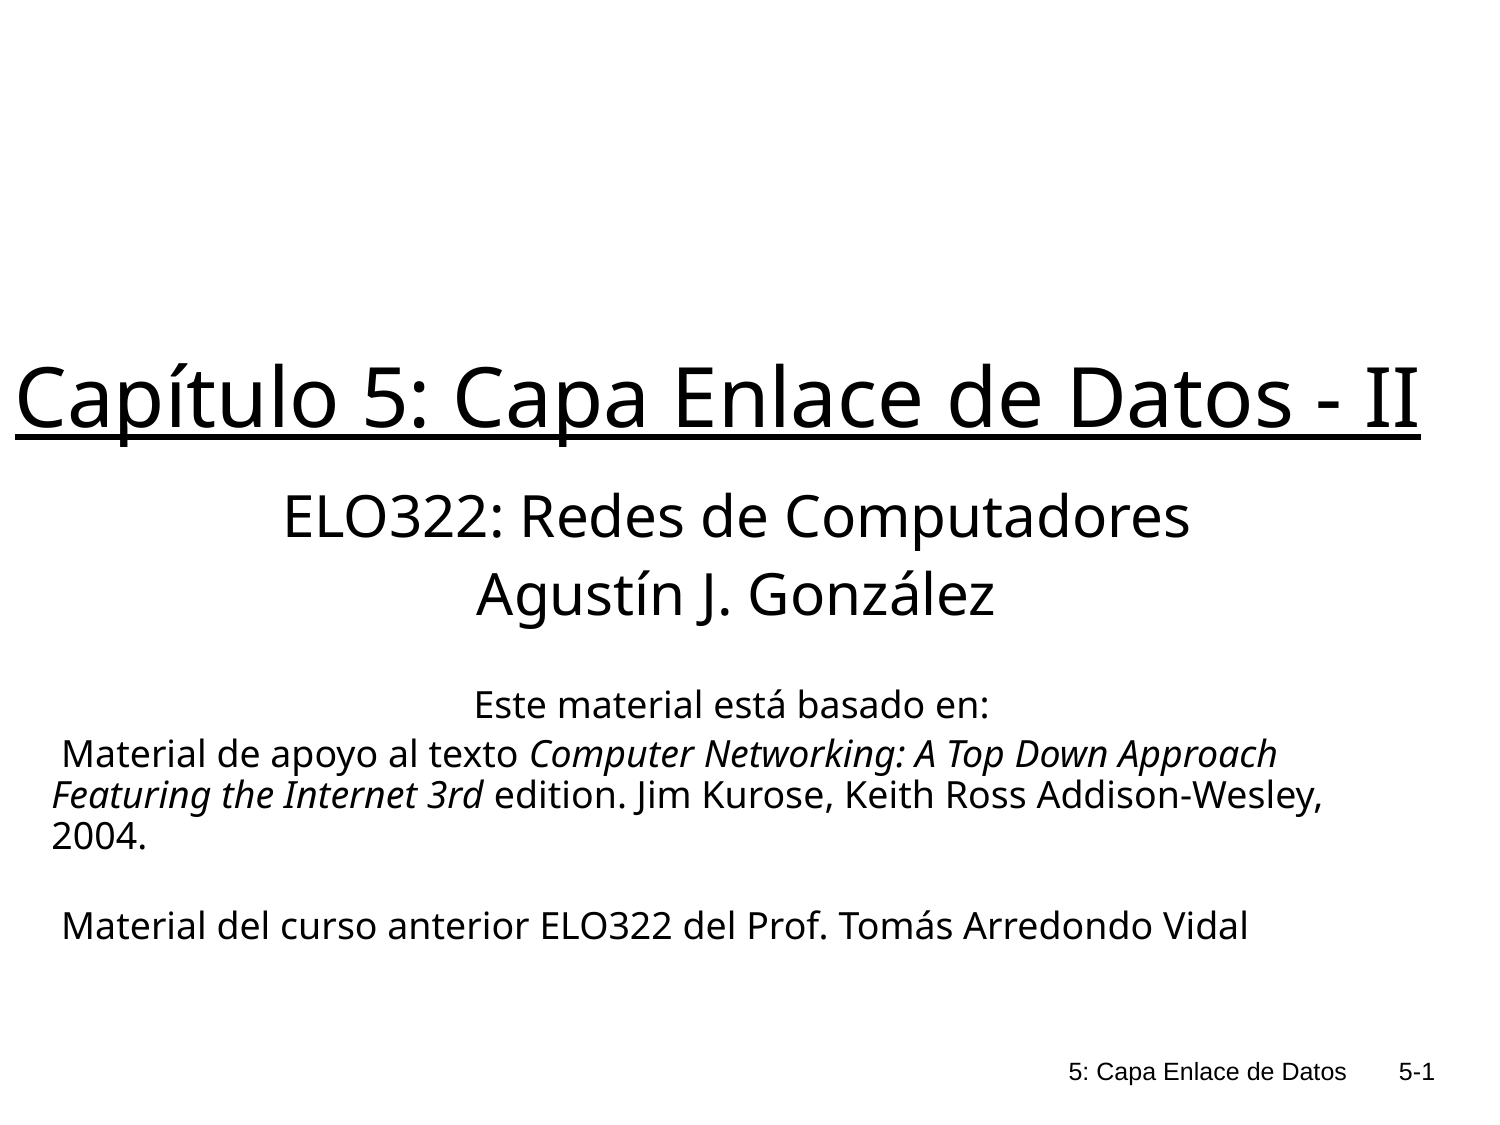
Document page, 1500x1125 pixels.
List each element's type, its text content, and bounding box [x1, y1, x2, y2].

subtitle ELO322: Redes de Computadores Agustín J. González Este material está basado en: Material de apoyo al texto Computer Networking: A Top Down Approach Featuring the Internet 3rd edition. Jim Kurose, Keith Ross Addison-Wesley, 2004. Material del curso anterior ELO322 del Prof. Tomás Arredondo Vidal [36, 479, 1437, 1038]
title Capítulo 5: Capa Enlace de Datos - II [0, 274, 1500, 517]
